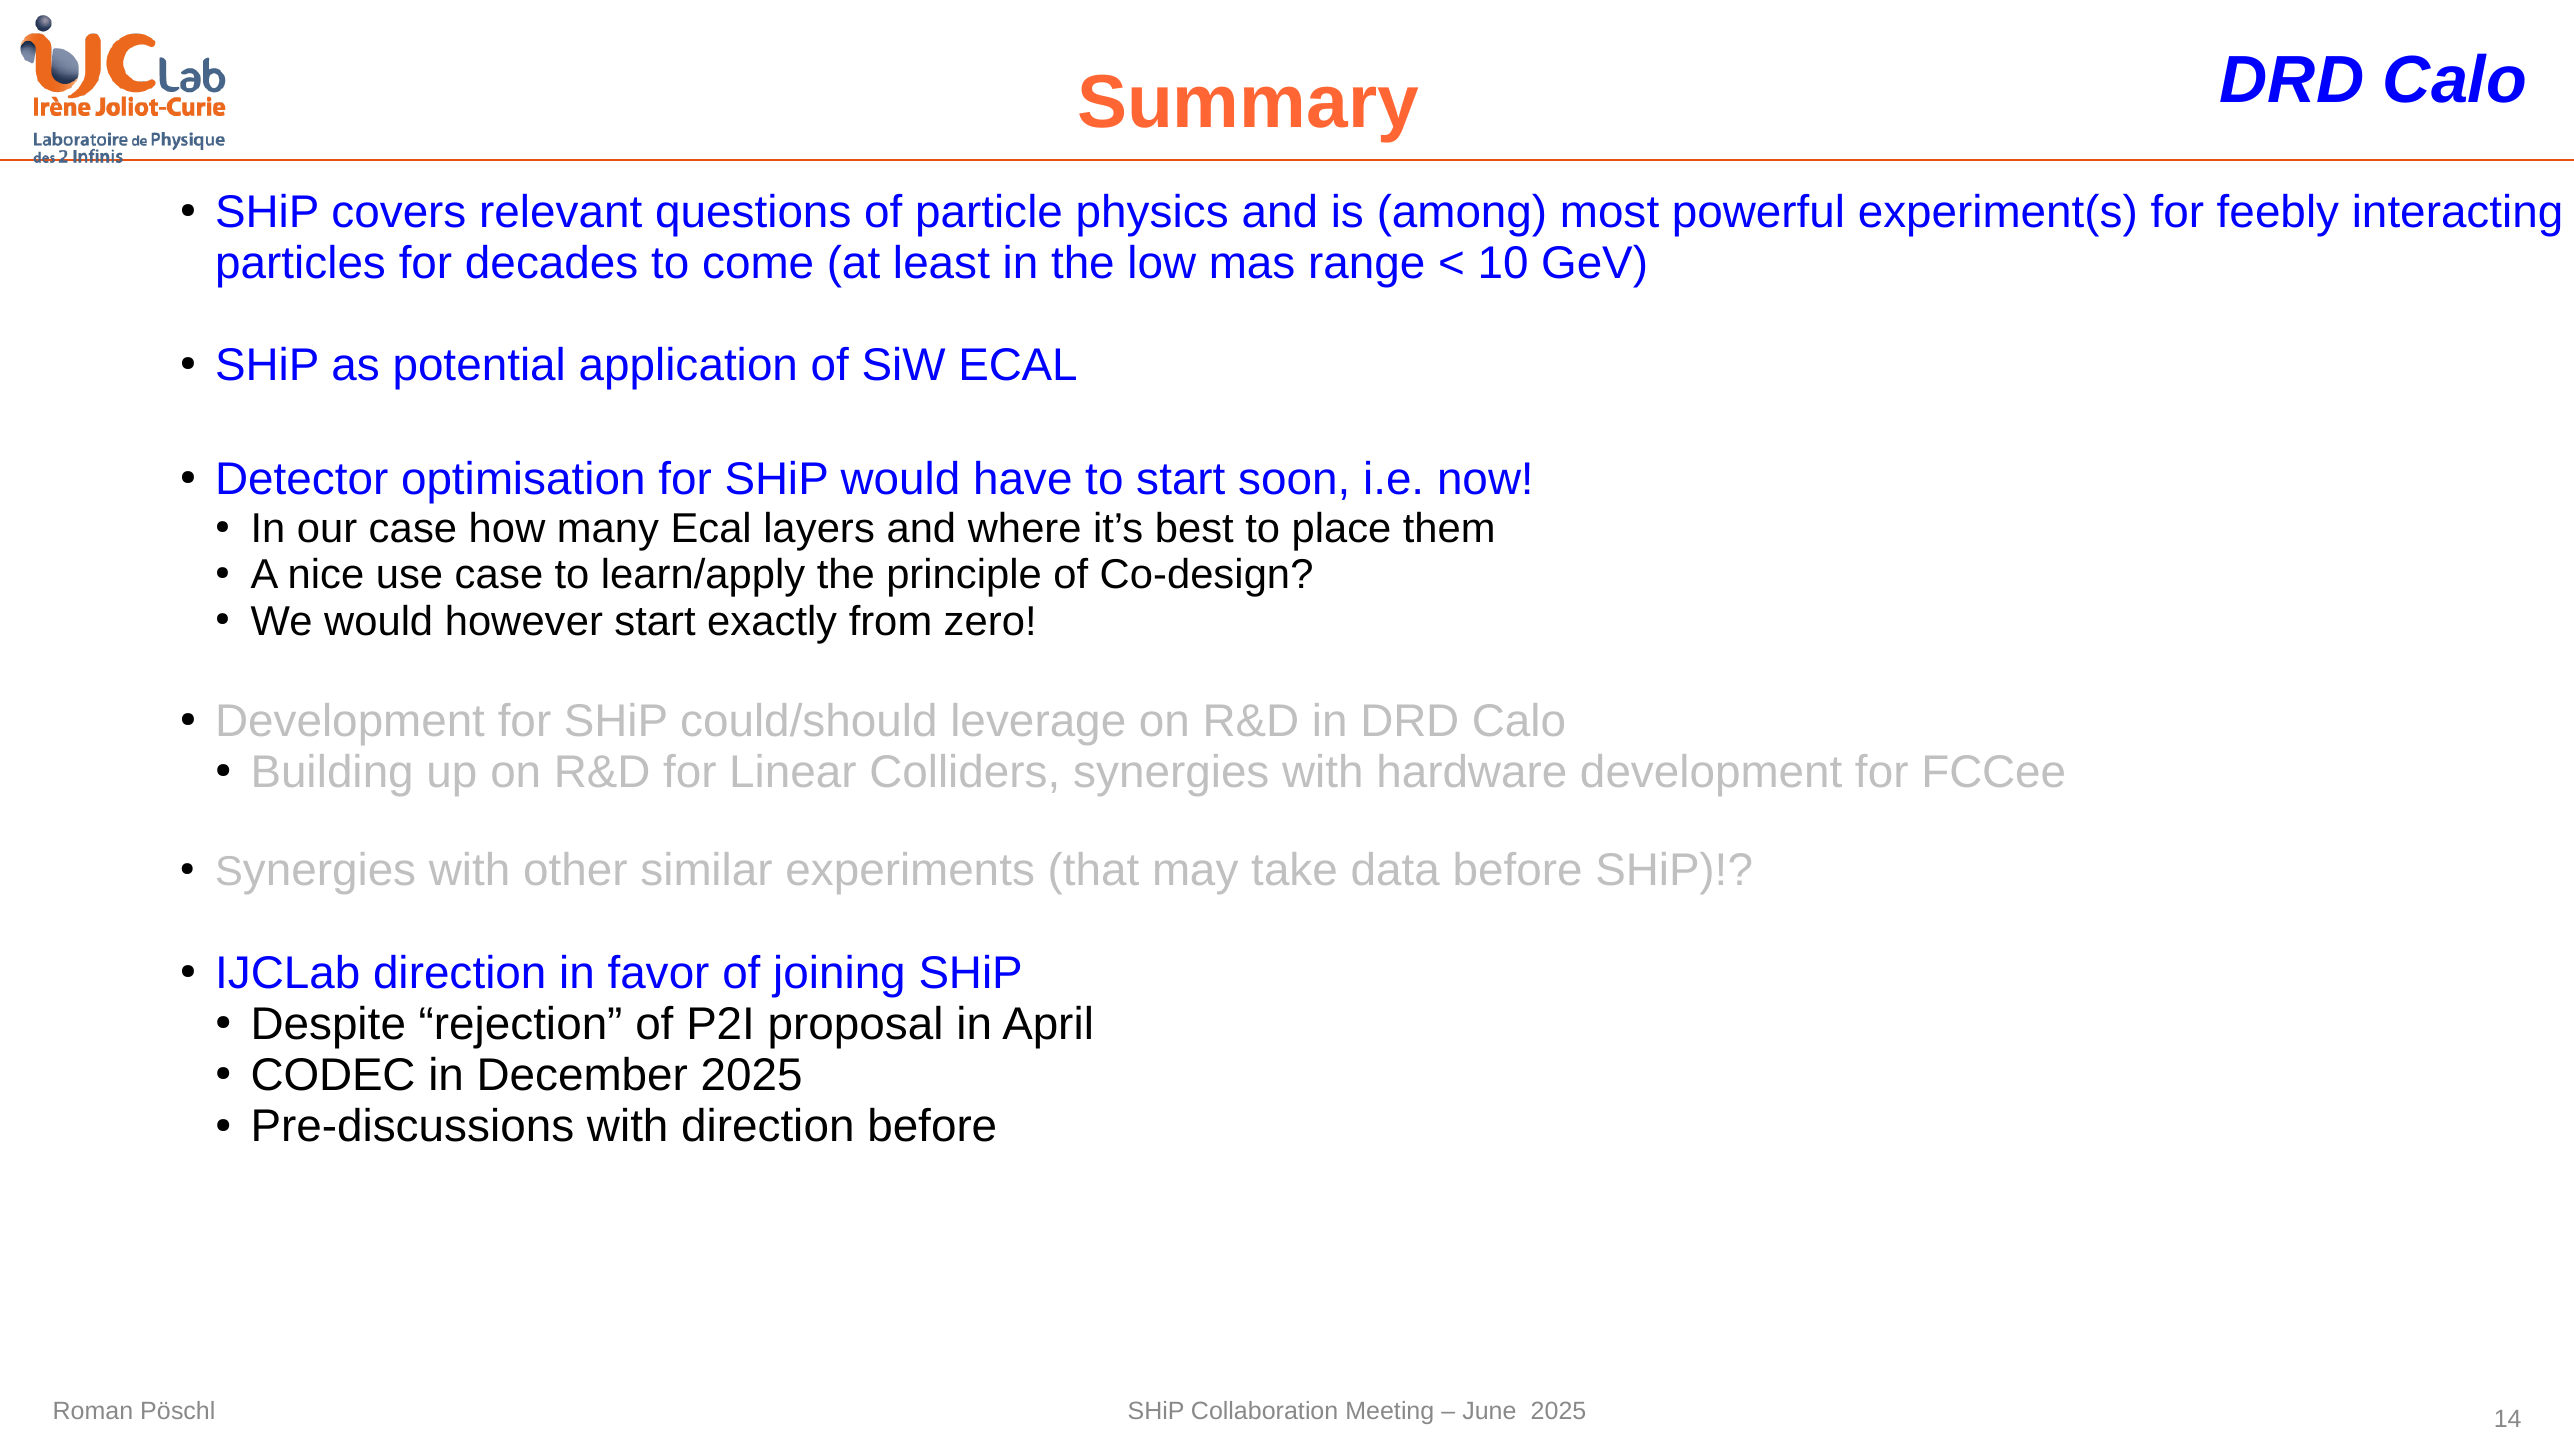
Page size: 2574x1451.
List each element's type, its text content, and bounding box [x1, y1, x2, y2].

title Summary [90, 53, 2407, 151]
text_box SHiP covers relevant questions of particle physics and is (among) most powerful experiment(s) for feebly interacting particles for decades to come (at least in the low mas range < 10 GeV) SHiP as potential application of SiW ECAL Detector optimisation for SHiP would have to start soon, i.e. now! In our case how many Ecal layers and where it’s best to place them A nice use case to learn/apply the principle of Co-design? We would however start exactly from zero! Development for SHiP could/should leverage on R&D in DRD Calo Building up on R&D for Linear Colliders, synergies with hardware development for FCCee Synergies with other similar experiments (that may take data before SHiP)!? IJCLab direction in favor of joining SHiP Despite “rejection” of P2I proposal in April CODEC in December 2025 Pre-discussions with direction before [165, 178, 2574, 1451]
picture [4, 0, 241, 178]
